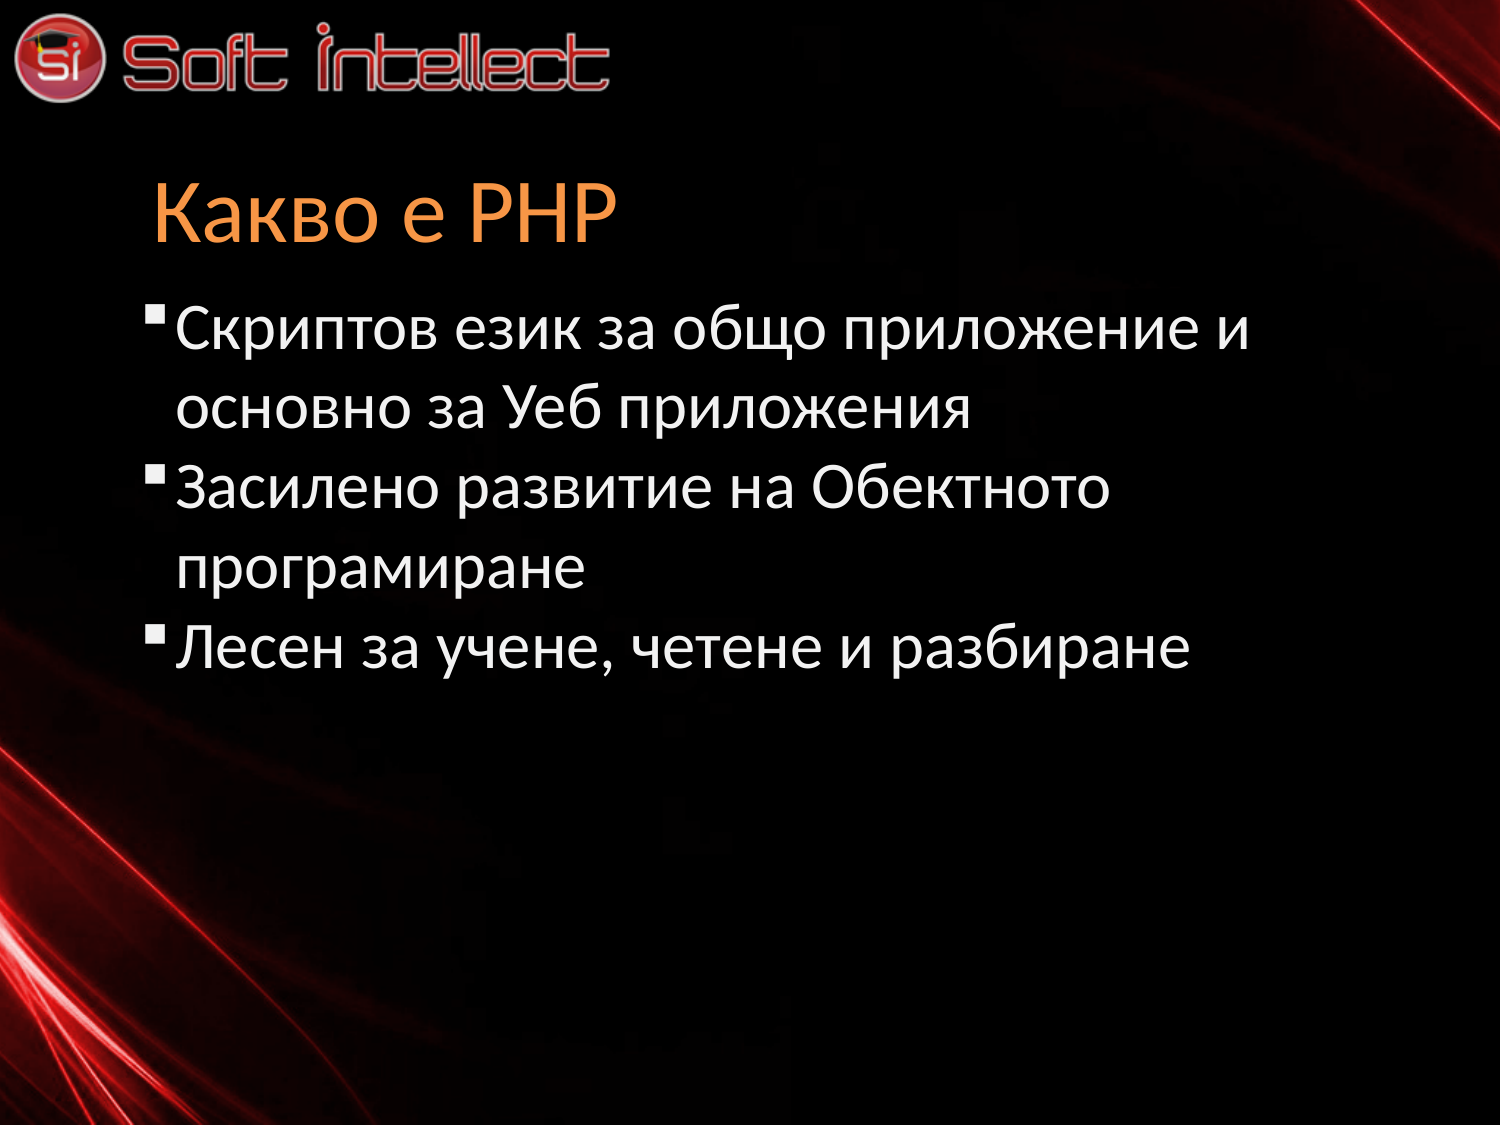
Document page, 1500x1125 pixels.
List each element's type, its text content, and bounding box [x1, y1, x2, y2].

text_box Какво е PHP [137, 112, 1488, 300]
picture [0, 0, 1500, 1125]
text_box Скриптов език за общо приложение и основно за Уеб приложения Засилено развитие на Обектното програмиране Лесен за учене, четене и разбиране [124, 275, 1375, 1018]
